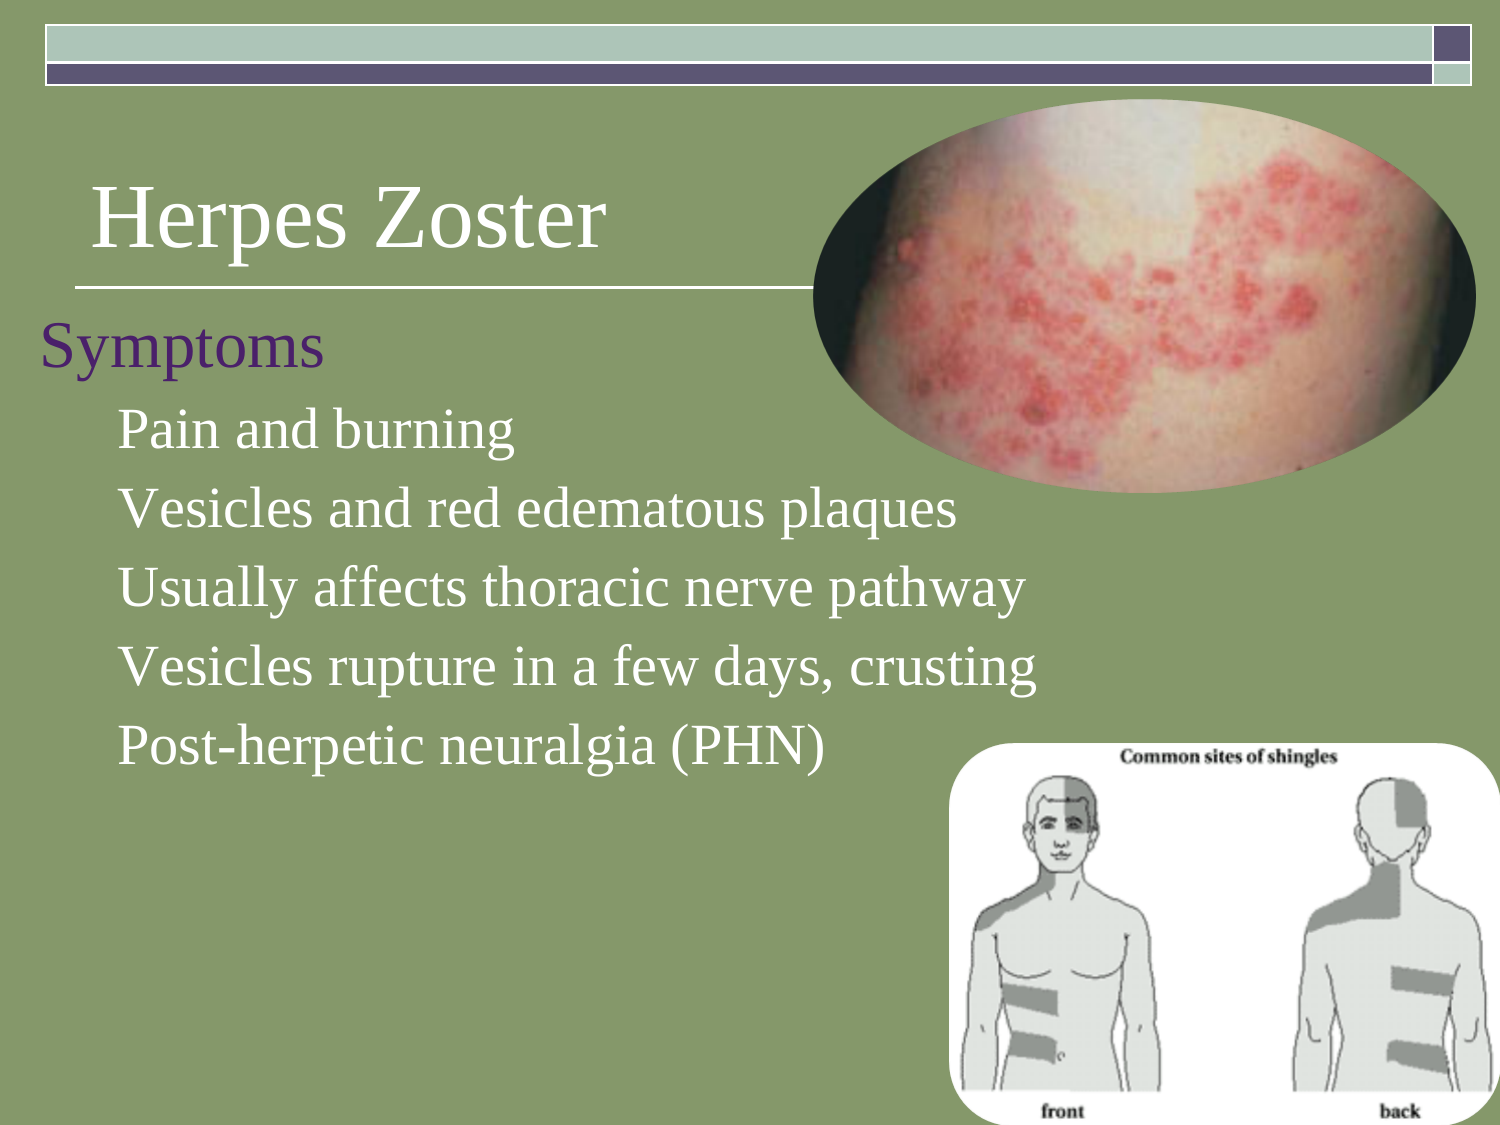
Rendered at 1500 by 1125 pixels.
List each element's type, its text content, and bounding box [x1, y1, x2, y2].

picture [812, 98, 1477, 494]
title Herpes Zoster [75, 87, 1426, 275]
list Symptoms Pain and burning Vesicles and red edematous plaques Usually affects thoracic nerve pathway Vesicles rupture in a few days, crusting Post-herpetic neuralgia (PHN) [24, 299, 1075, 1006]
picture [948, 742, 1500, 1125]
